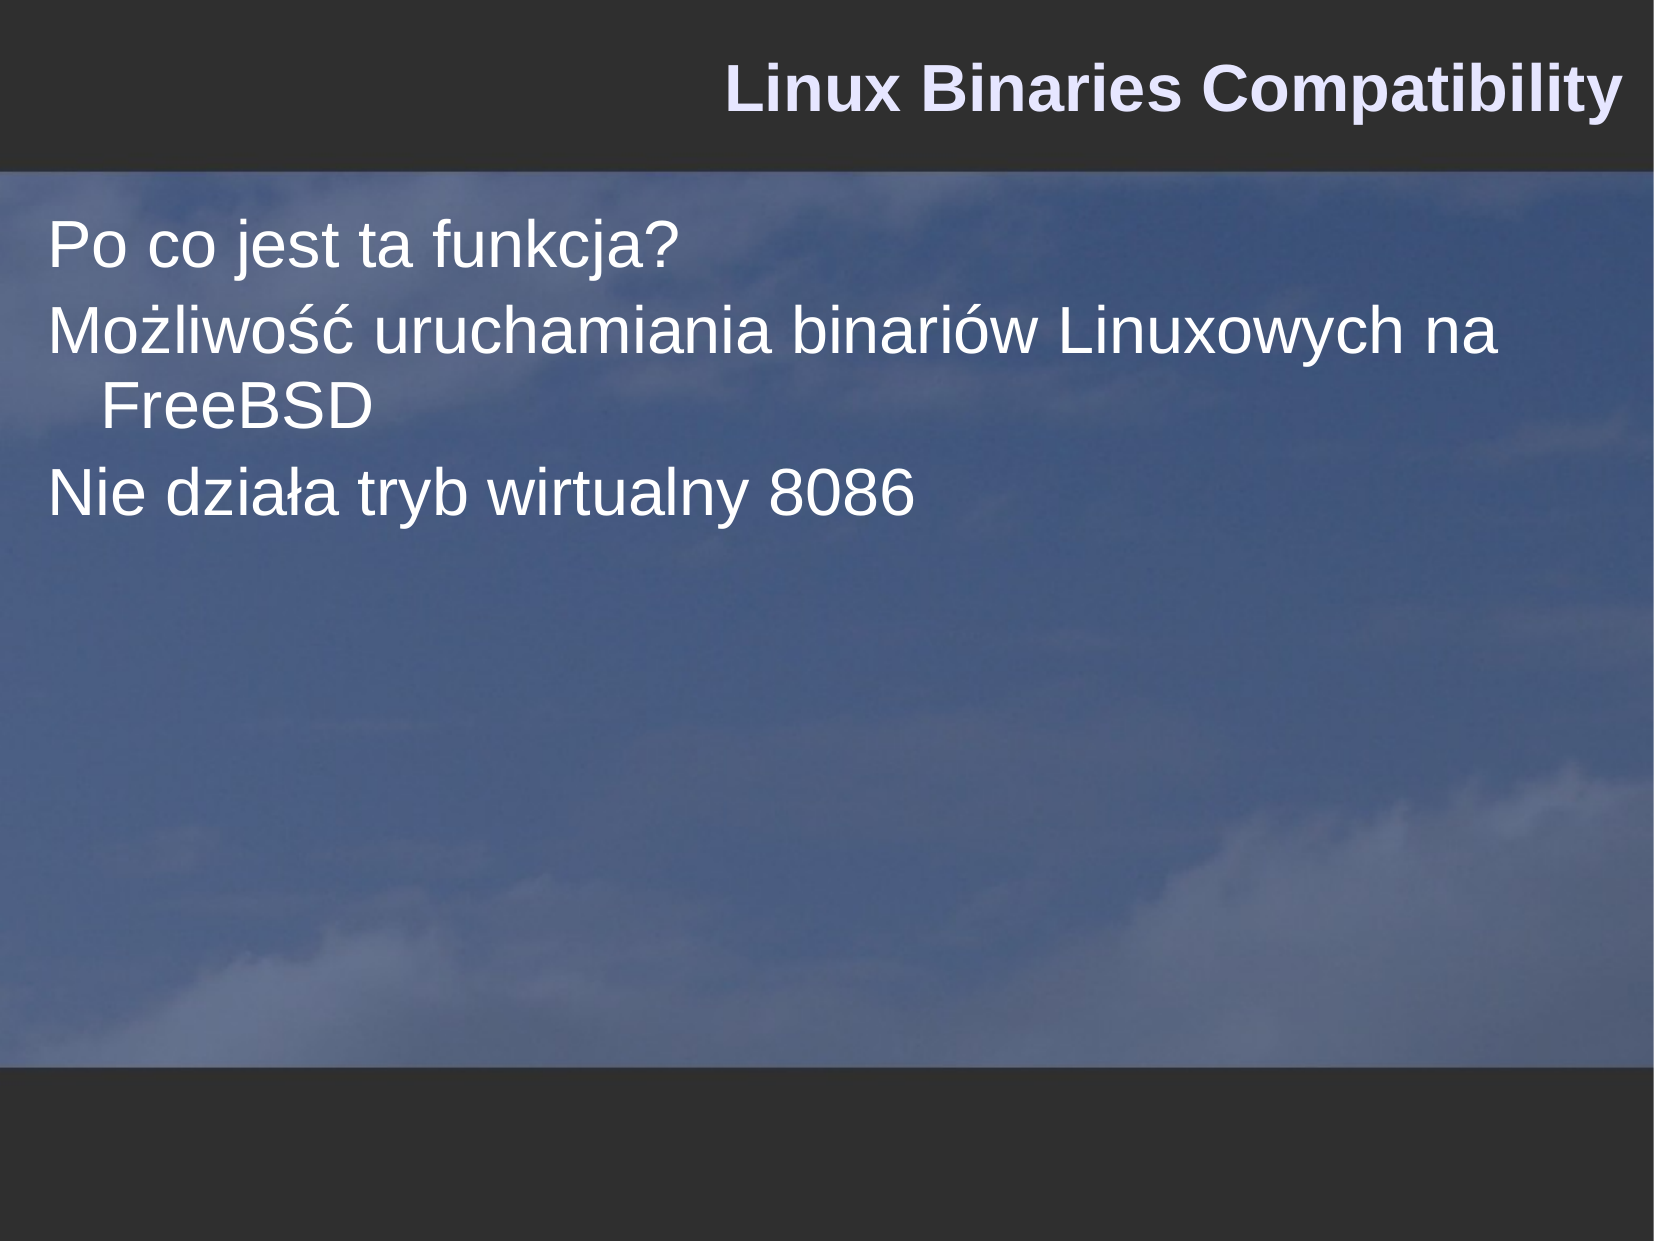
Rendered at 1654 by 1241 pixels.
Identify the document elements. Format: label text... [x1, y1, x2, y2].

picture [0, 0, 1654, 1241]
title Linux Binaries Compatibility [29, 29, 1625, 148]
list Po co jest ta funkcja? Możliwość uruchamiania binariów Linuxowych na FreeBSD Nie działa tryb wirtualny 8086 [29, 206, 1625, 1034]
